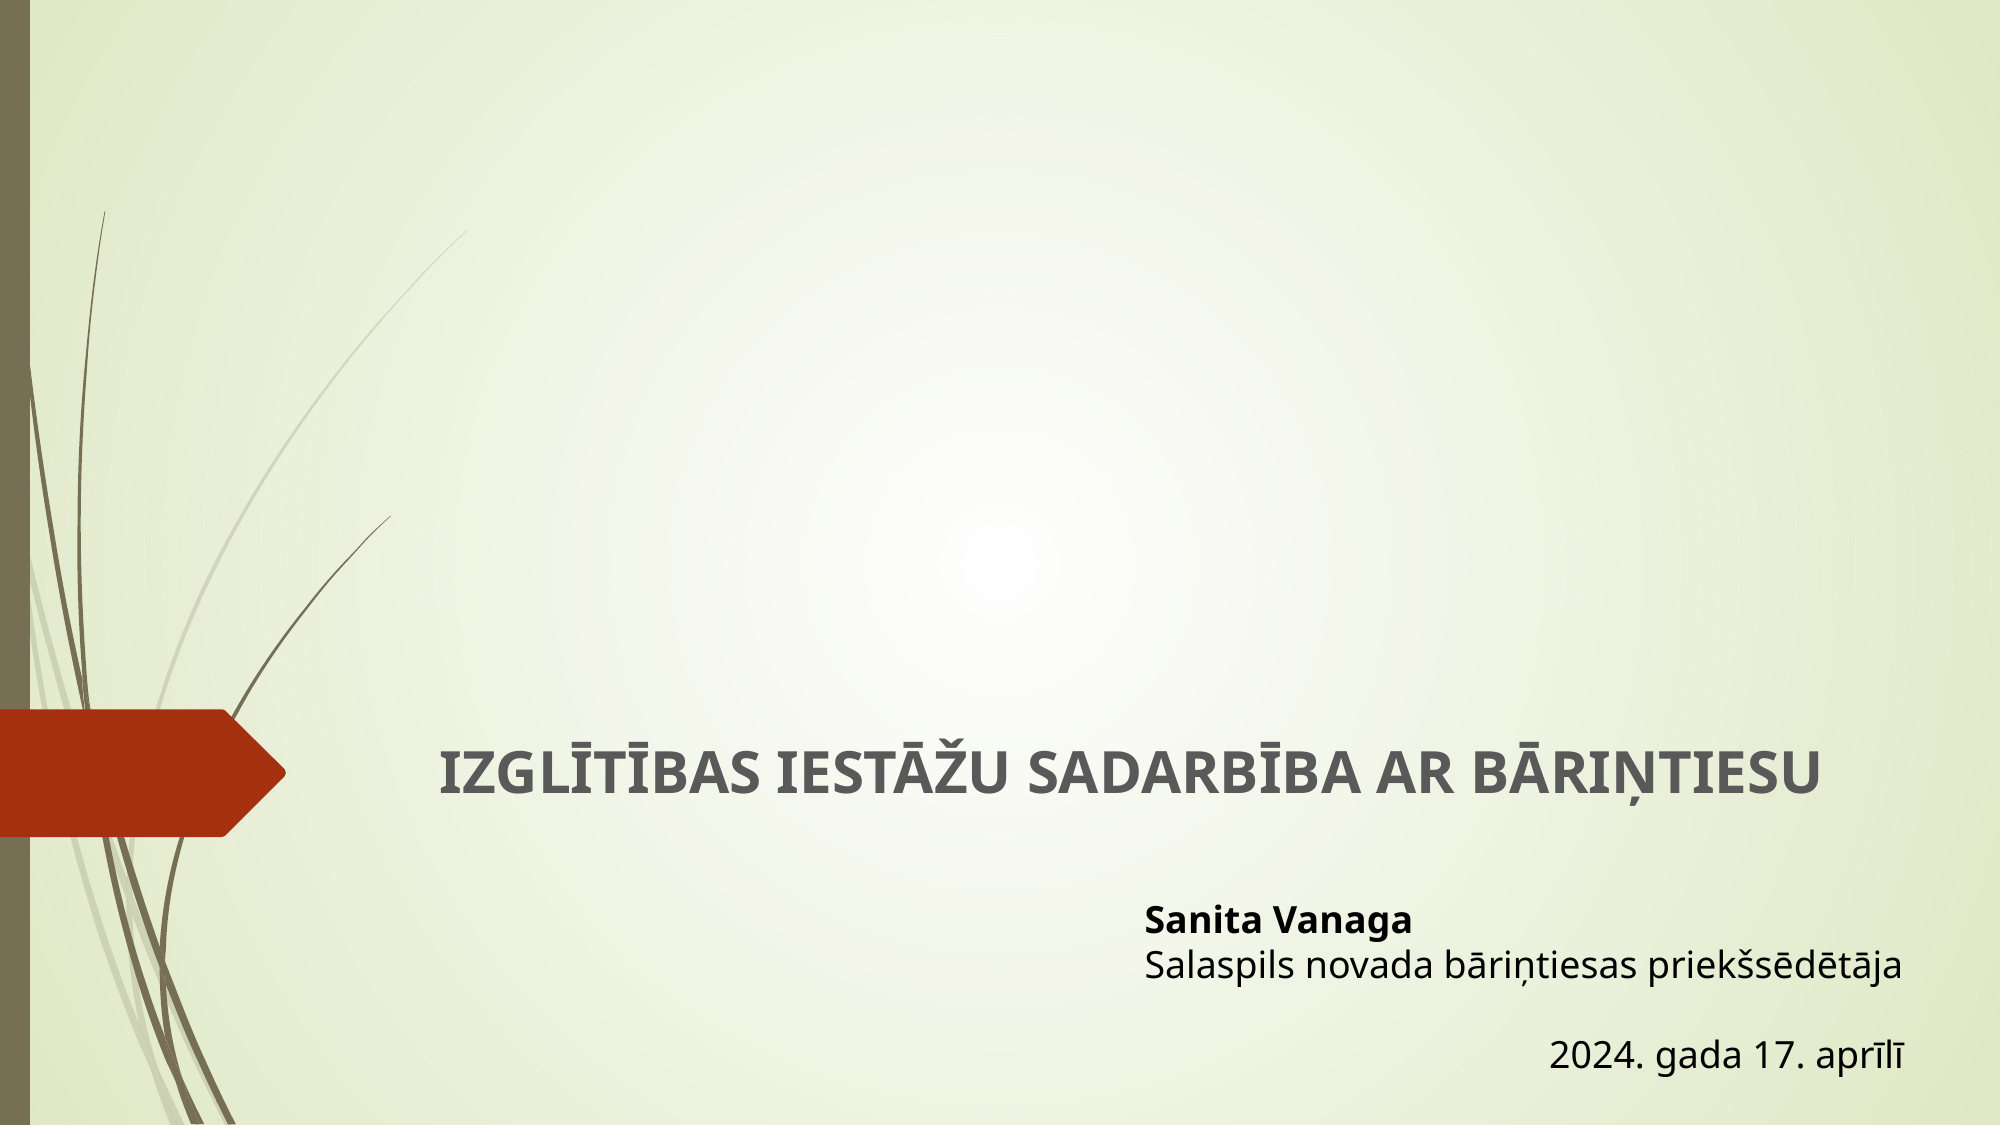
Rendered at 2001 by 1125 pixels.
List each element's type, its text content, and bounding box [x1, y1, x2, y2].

title [424, 412, 1888, 728]
subtitle IZGLĪTĪBAS IESTĀŽU SADARBĪBA AR BĀRIŅTIESU [424, 728, 1888, 914]
text_box Sanita Vanaga Salaspils novada bāriņtiesas priekšsēdētāja 2024. gada 17. aprīlī [1130, 888, 1979, 1083]
